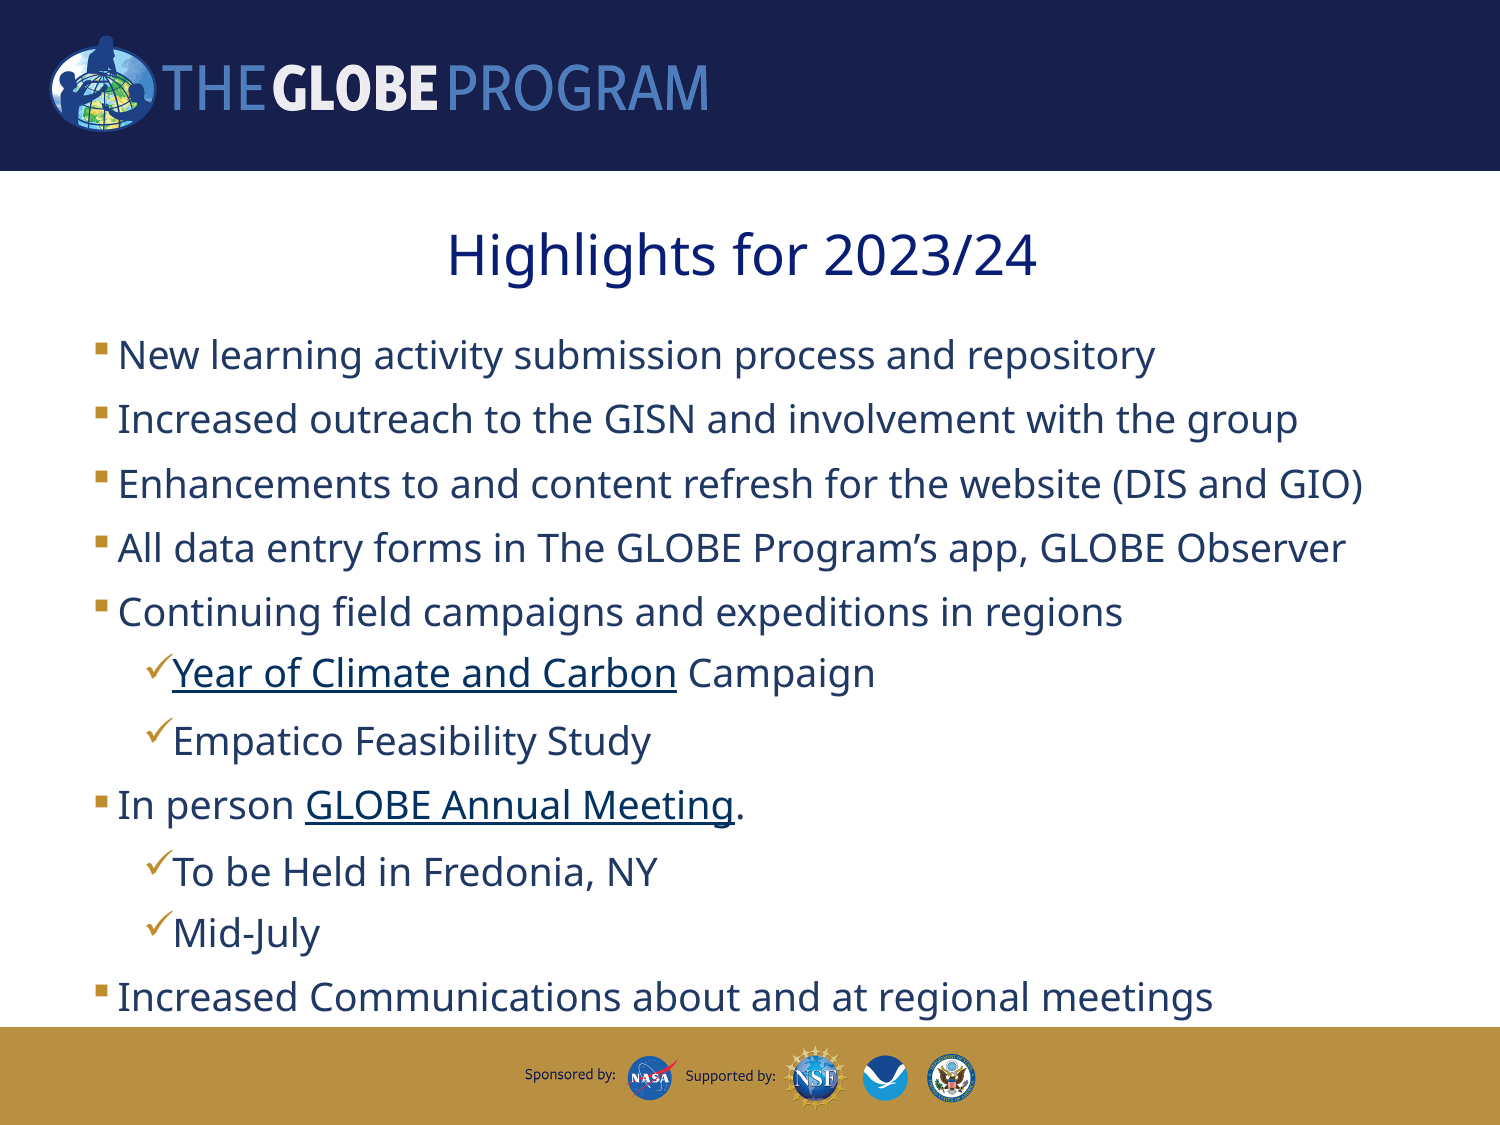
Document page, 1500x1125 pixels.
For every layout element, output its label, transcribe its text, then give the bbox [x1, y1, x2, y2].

picture [0, 0, 1500, 171]
title Highlights for 2023/24 [103, 175, 1397, 296]
picture [0, 1027, 1500, 1125]
list New learning activity submission process and repository Increased outreach to the GISN and involvement with the group Enhancements to and content refresh for the website (DIS and GIO) All data entry forms in The GLOBE Program’s app, GLOBE Observer Continuing field campaigns and expeditions in regions Year of Climate and Carbon Campaign Empatico Feasibility Study In person GLOBE Annual Meeting. To be Held in Fredonia, NY Mid-July Increased Communications about and at regional meetings [77, 323, 1500, 1039]
